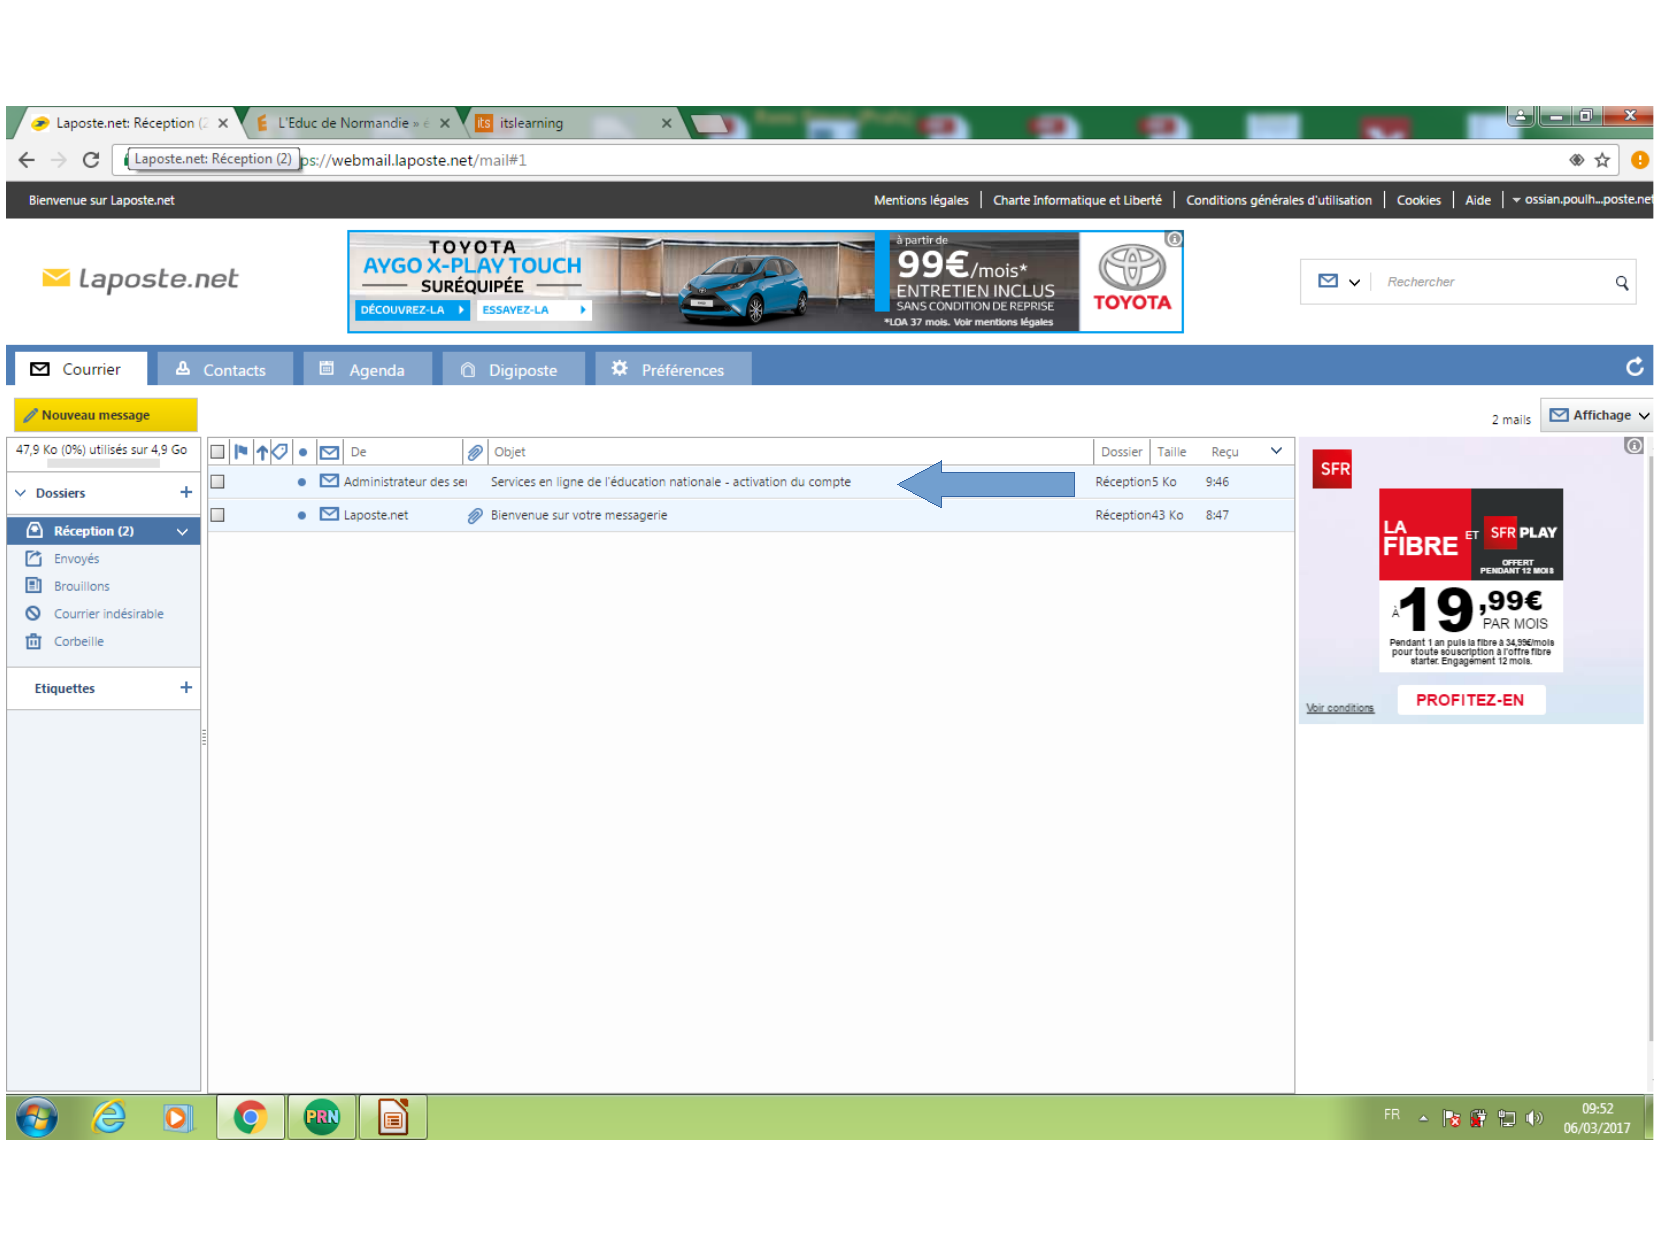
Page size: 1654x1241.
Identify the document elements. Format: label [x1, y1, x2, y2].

picture [6, 106, 1654, 1140]
text_box [897, 460, 1075, 508]
